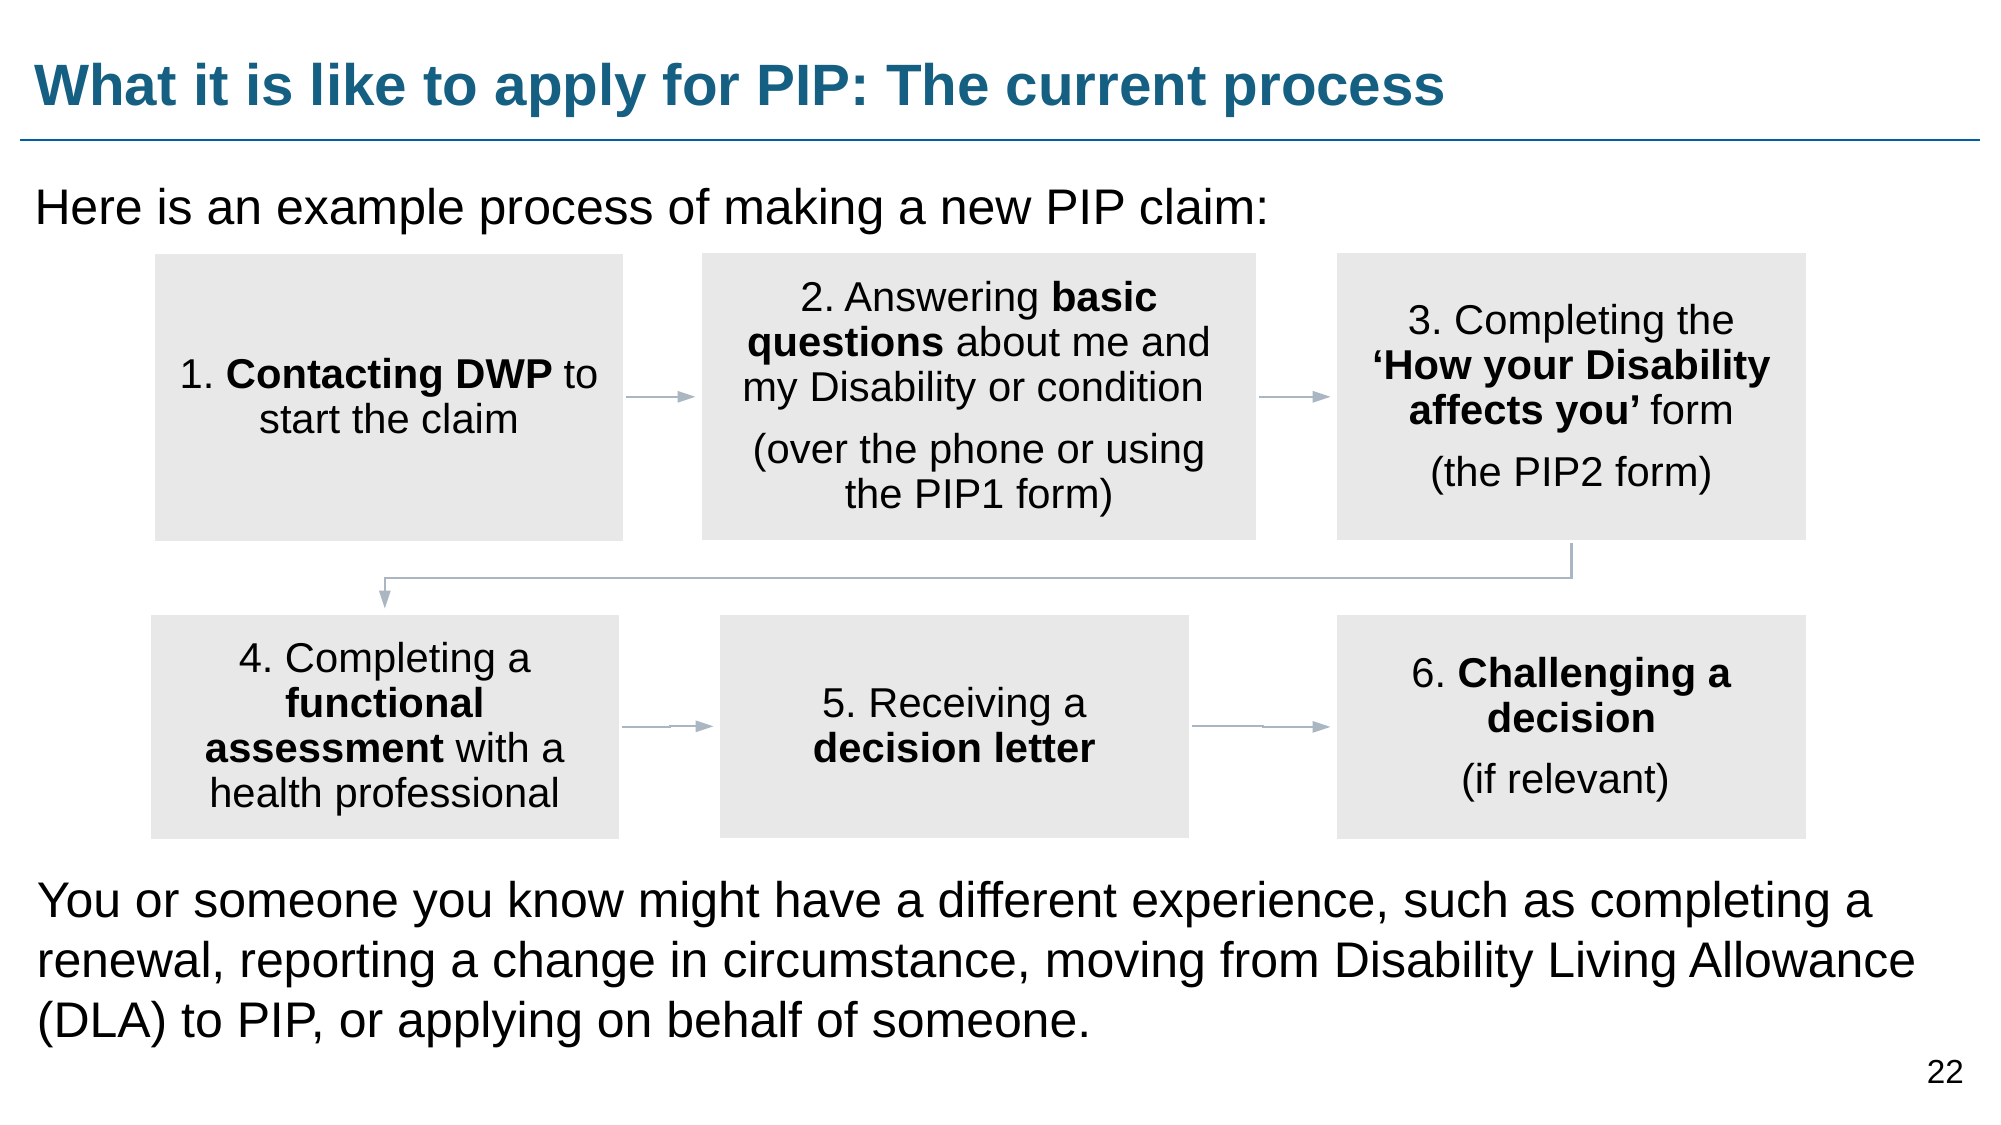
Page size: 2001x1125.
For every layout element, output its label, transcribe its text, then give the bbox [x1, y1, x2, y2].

text_box 6. Challenging a decision (if relevant) [1335, 613, 1808, 841]
text_box 1. Contacting DWP to start the claim [153, 252, 625, 543]
text_box 3. Completing the ‘How your Disability affects you’ form (the PIP2 form) [1335, 251, 1808, 542]
text_box 2. Answering basic questions about me and my Disability or condition (over the phone or using the PIP1 form) [700, 251, 1258, 542]
title What it is like to apply for PIP: The current process [19, 47, 1981, 141]
text_box You or someone you know might have a different experience, such as completing a renewal, reporting a change in circumstance, moving from Disability Living Allowance (DLA) to PIP, or applying on behalf of someone. [21, 860, 1979, 1103]
text_box 5. Receiving a decision letter [718, 613, 1191, 840]
text_box 4. Completing a functional assessment with a health professional [149, 613, 621, 841]
text_box [1911, 1042, 1983, 1103]
text_box Here is an example process of making a new PIP claim: [19, 166, 1976, 243]
